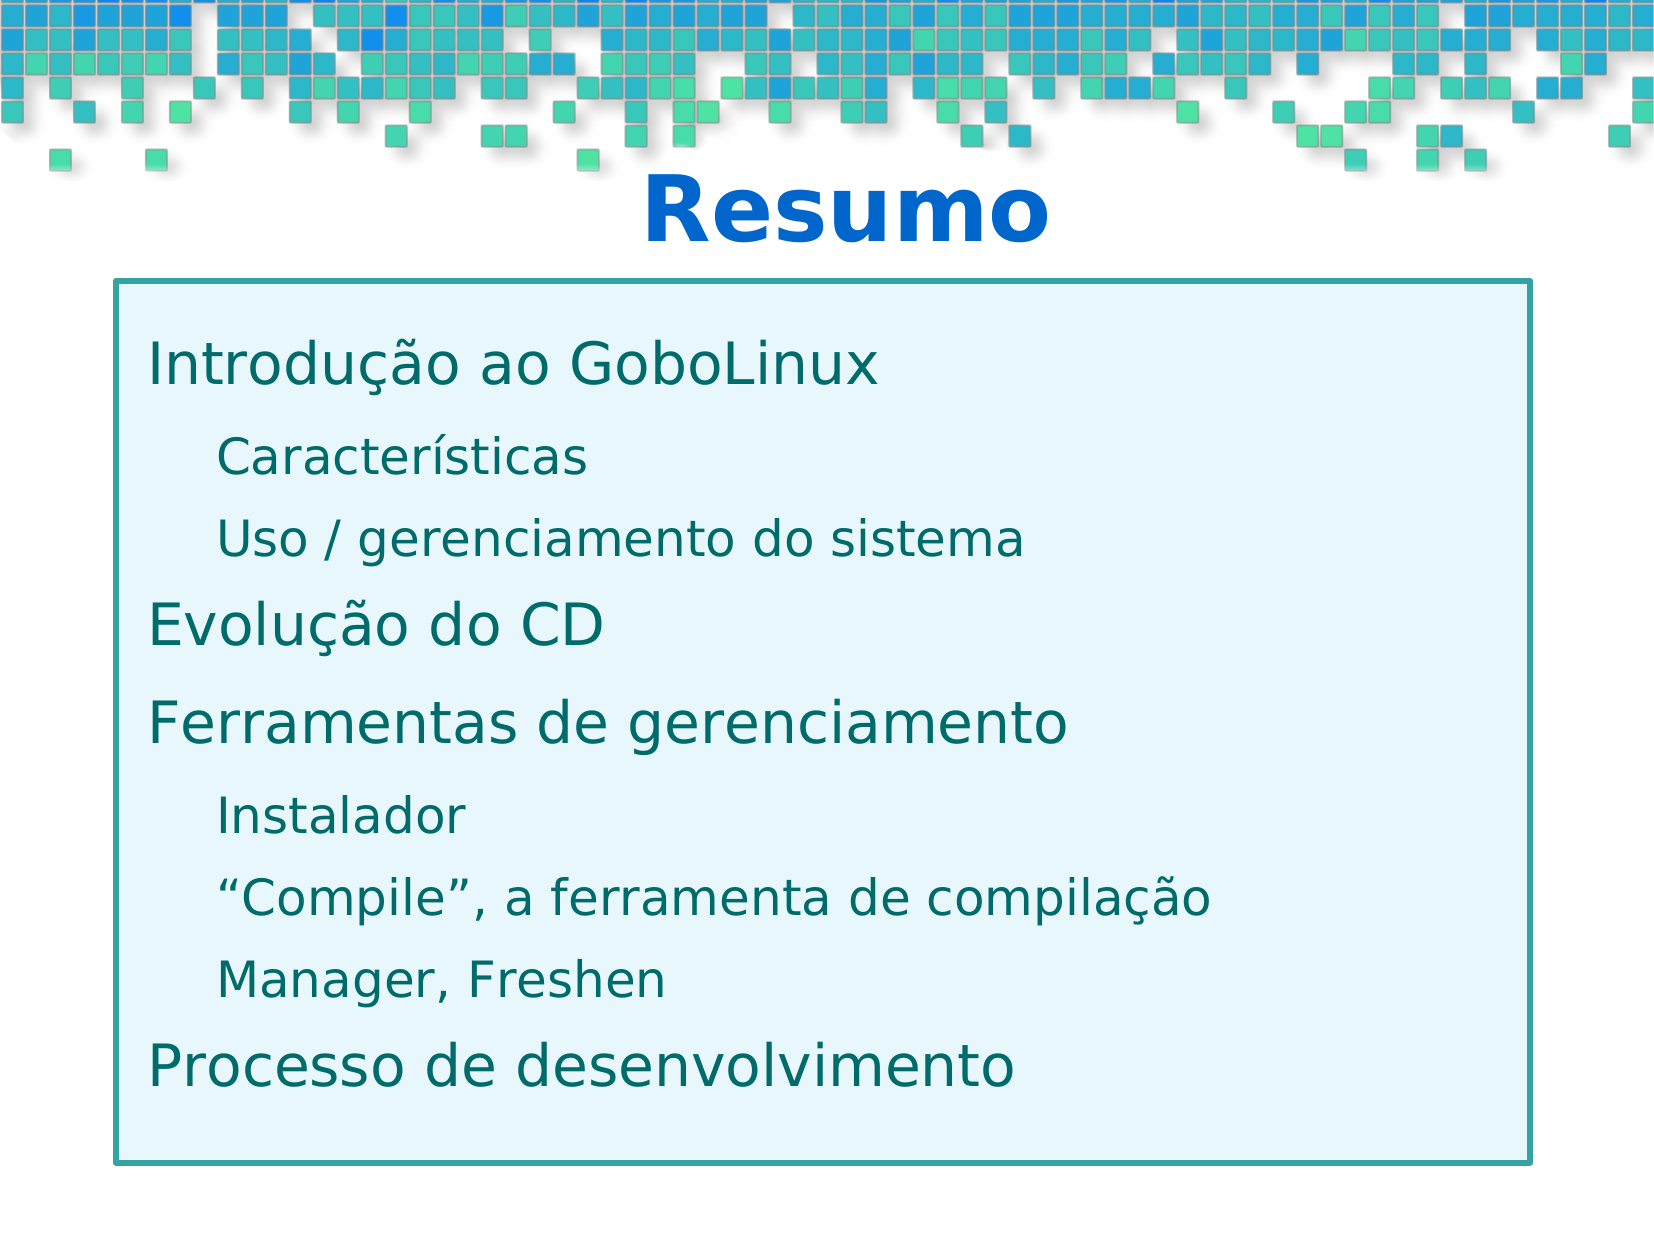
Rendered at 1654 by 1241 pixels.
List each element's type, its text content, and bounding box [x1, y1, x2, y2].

list Introdução ao GoboLinux Características Uso / gerenciamento do sistema Evolução do CD Ferramentas de gerenciamento Instalador “Compile”, a ferramenta de compilação Manager, Freshen Processo de desenvolvimento [121, 330, 1534, 1154]
picture [0, 0, 1654, 185]
title Resumo [112, 132, 1581, 287]
